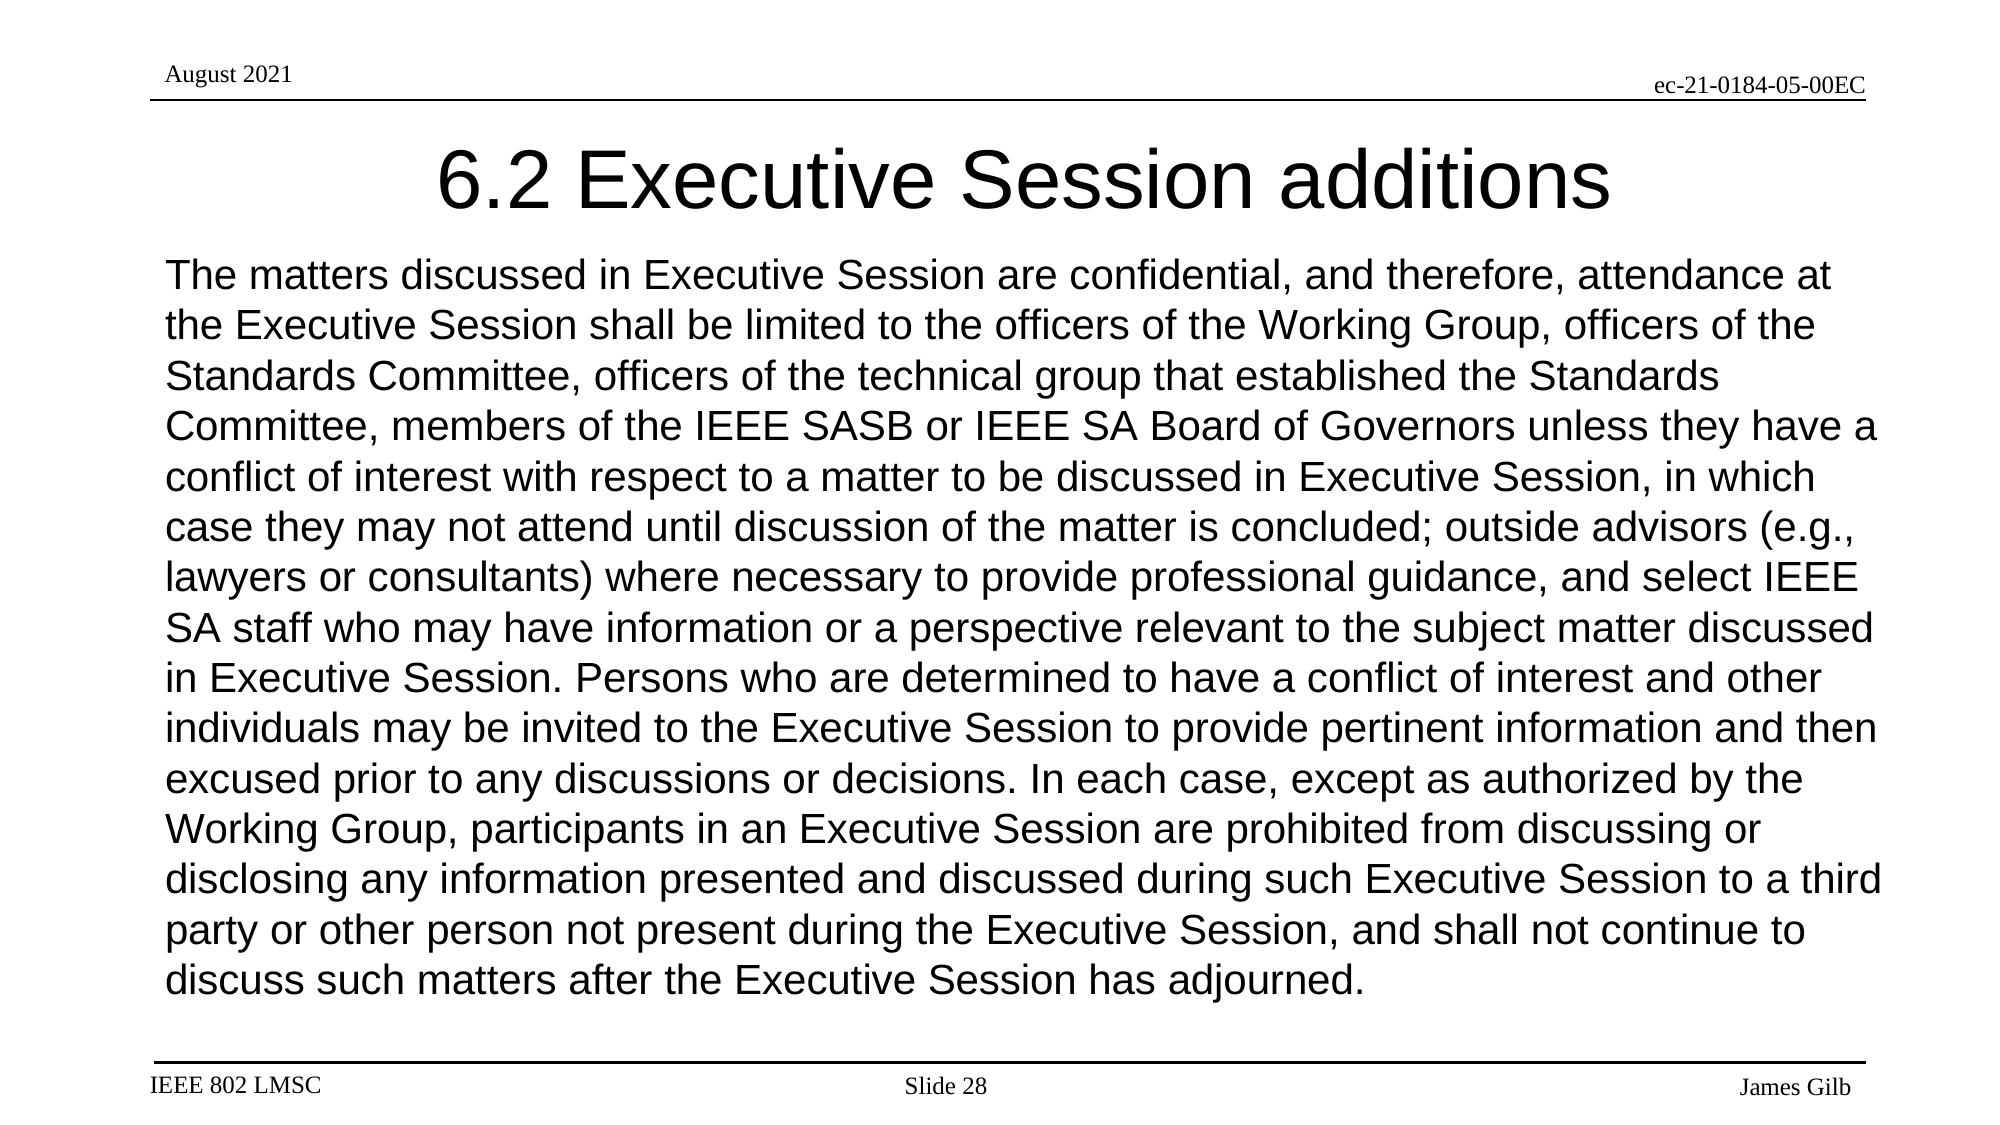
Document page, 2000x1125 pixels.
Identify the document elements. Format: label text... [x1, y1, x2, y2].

list The matters discussed in Executive Session are confidential, and therefore, attendance at the Executive Session shall be limited to the officers of the Working Group, officers of the Standards Committee, officers of the technical group that established the Standards Committee, members of the IEEE SASB or IEEE SA Board of Governors unless they have a conflict of interest with respect to a matter to be discussed in Executive Session, in which case they may not attend until discussion of the matter is concluded; outside advisors (e.g., lawyers or consultants) where necessary to provide professional guidance, and select IEEE SA staff who may have information or a perspective relevant to the subject matter discussed in Executive Session. Persons who are determined to have a conflict of interest and other individuals may be invited to the Executive Session to provide pertinent information and then excused prior to any discussions or decisions. In each case, except as authorized by the Working Group, participants in an Executive Session are prohibited from discussing or disclosing any information presented and discussed during such Executive Session to a third party or other person not present during the Executive Session, and shall not continue to discuss such matters after the Executive Session has adjourned. [149, 239, 1900, 1051]
title 6.2 Executive Session additions [149, 112, 1900, 238]
